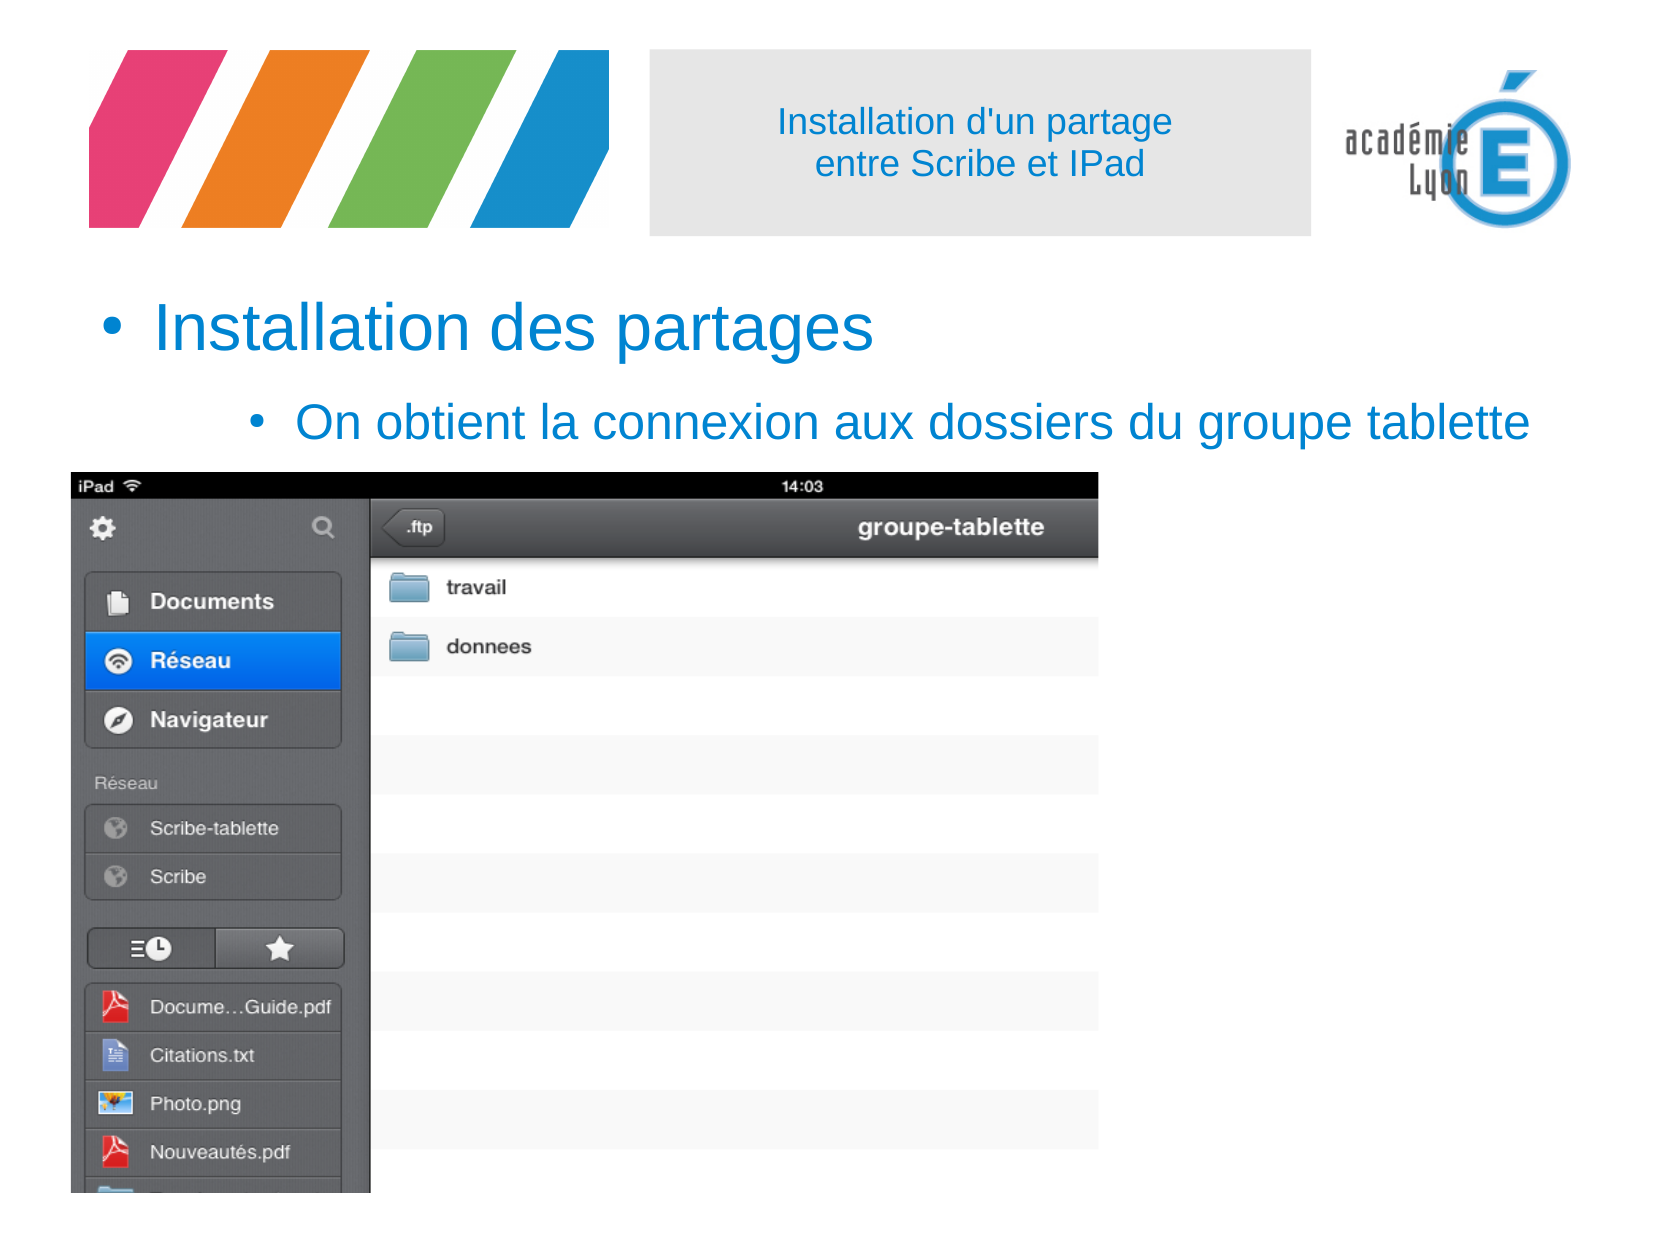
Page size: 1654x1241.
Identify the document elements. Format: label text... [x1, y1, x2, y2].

title Installation d'un partage entre Scribe et IPad [649, 49, 1312, 237]
picture [1338, 70, 1571, 233]
picture [89, 50, 609, 228]
picture [70, 472, 1099, 1193]
list Installation des partages On obtient la connexion aux dossiers du groupe tablette [82, 290, 1571, 1010]
